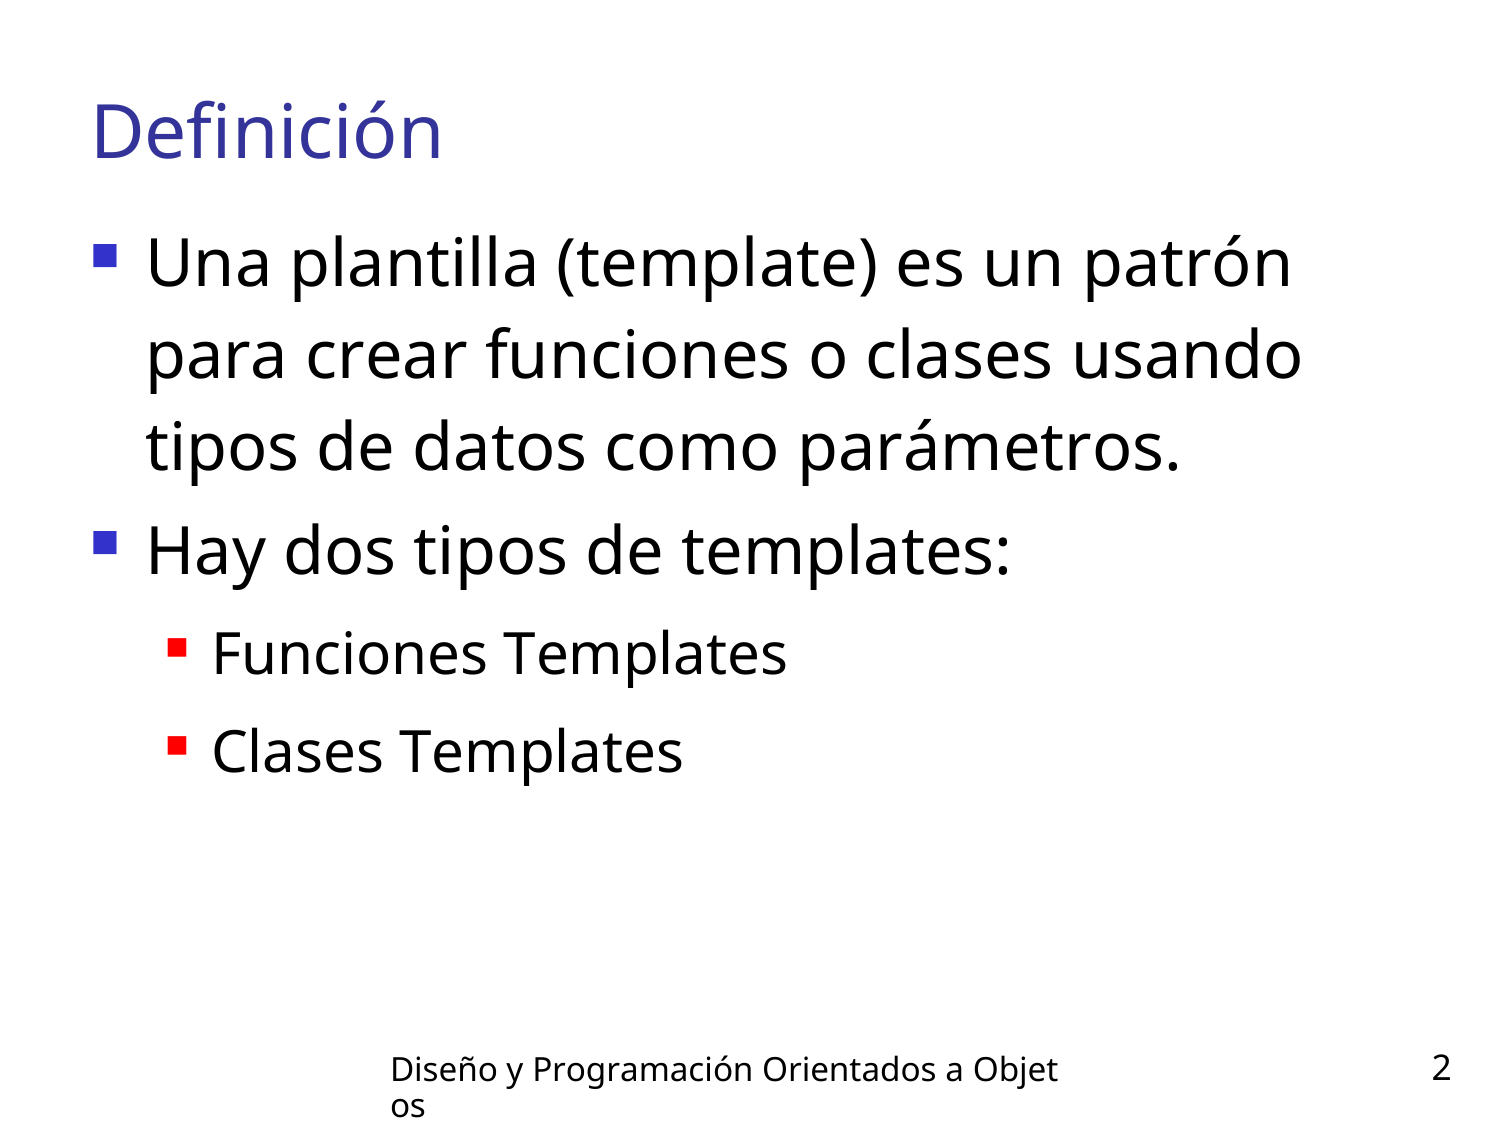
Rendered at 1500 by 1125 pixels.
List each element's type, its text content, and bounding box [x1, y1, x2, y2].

list Una plantilla (template) es un patrón para crear funciones o clases usando tipos de datos como parámetros. Hay dos tipos de templates: Funciones Templates Clases Templates ‏ [75, 207, 1462, 1028]
title Definición [75, 10, 1466, 188]
